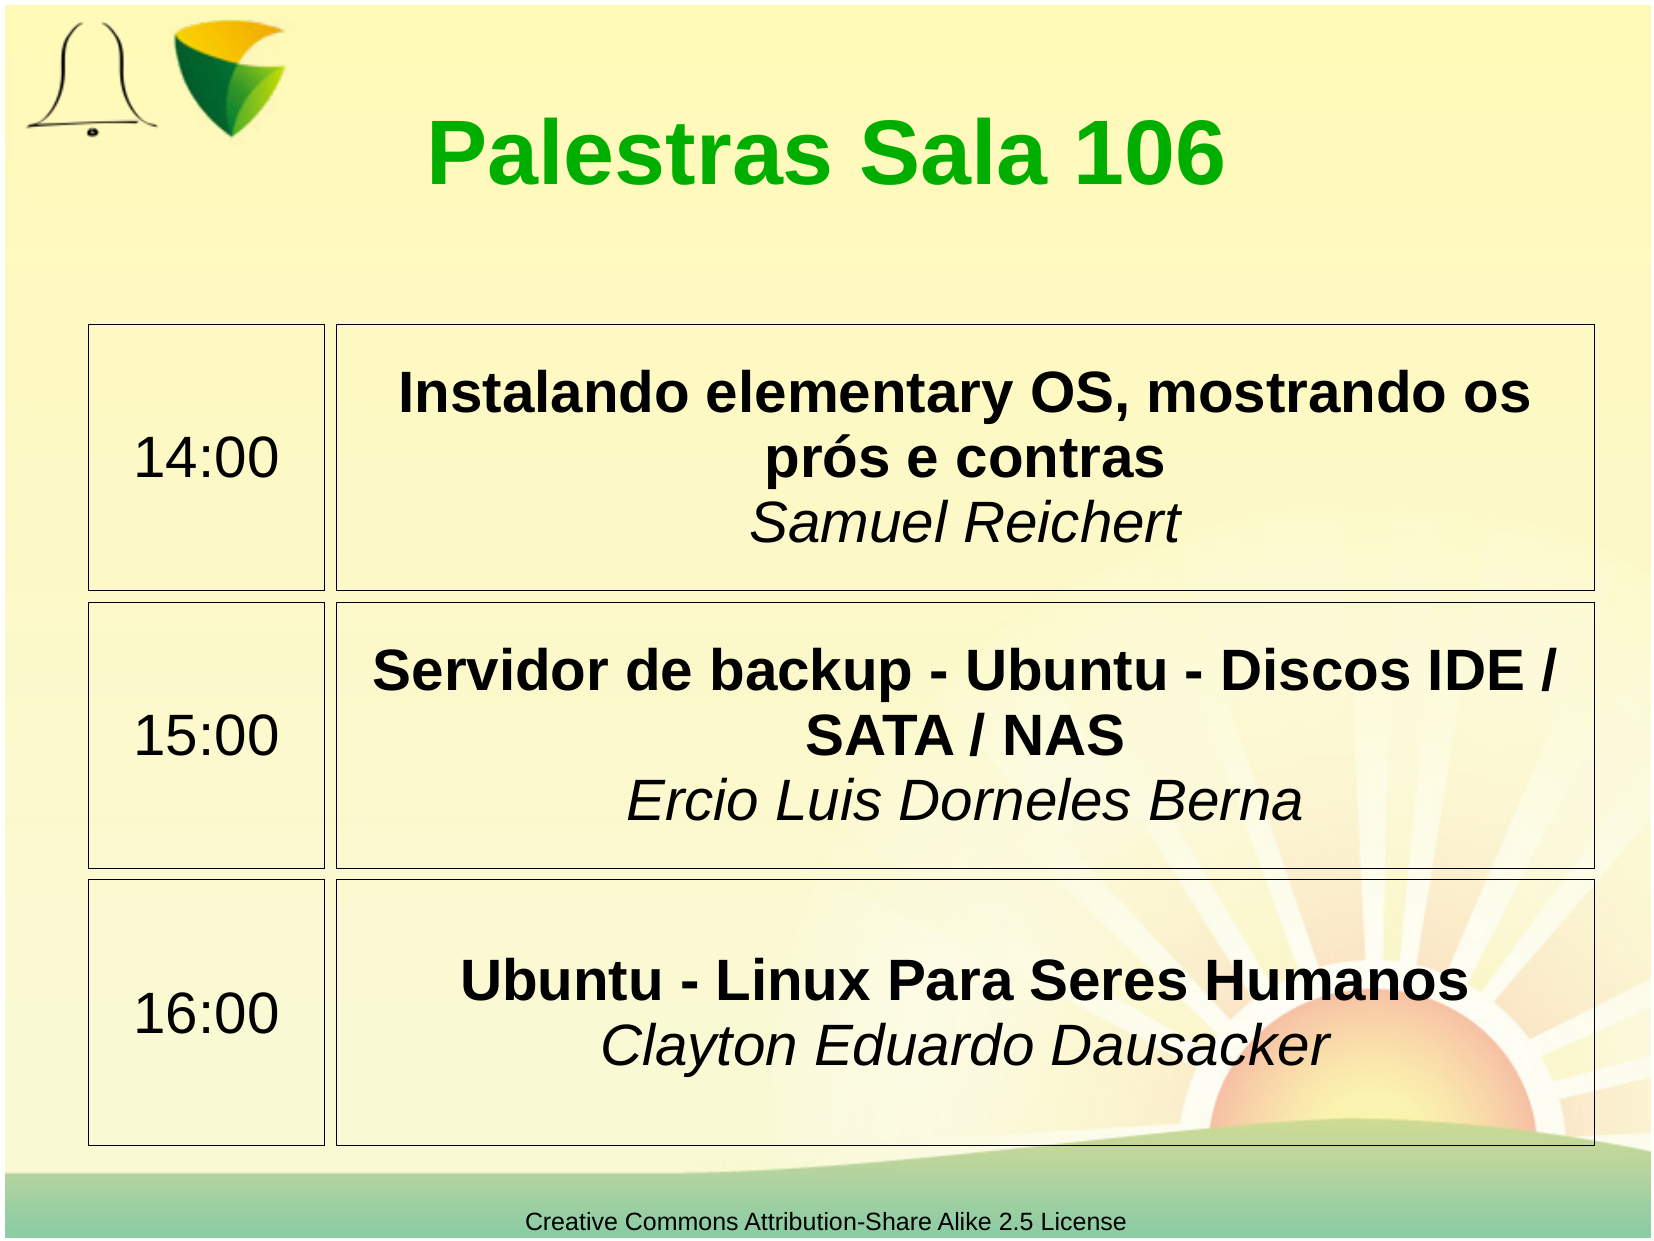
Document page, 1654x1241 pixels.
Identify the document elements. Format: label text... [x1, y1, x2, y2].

title Palestras Sala 106 [82, 49, 1571, 257]
text_box 14:00 [88, 324, 325, 591]
text_box Servidor de backup - Ubuntu - Discos IDE / SATA / NAS Ercio Luis Dorneles Berna [336, 602, 1595, 869]
picture [5, 5, 1651, 1238]
text_box Instalando elementary OS, mostrando os prós e contras Samuel Reichert [336, 324, 1595, 591]
text_box Ubuntu - Linux Para Seres Humanos Clayton Eduardo Dausacker [336, 879, 1595, 1146]
text_box 16:00 [88, 879, 325, 1146]
text_box 15:00 [88, 602, 325, 869]
